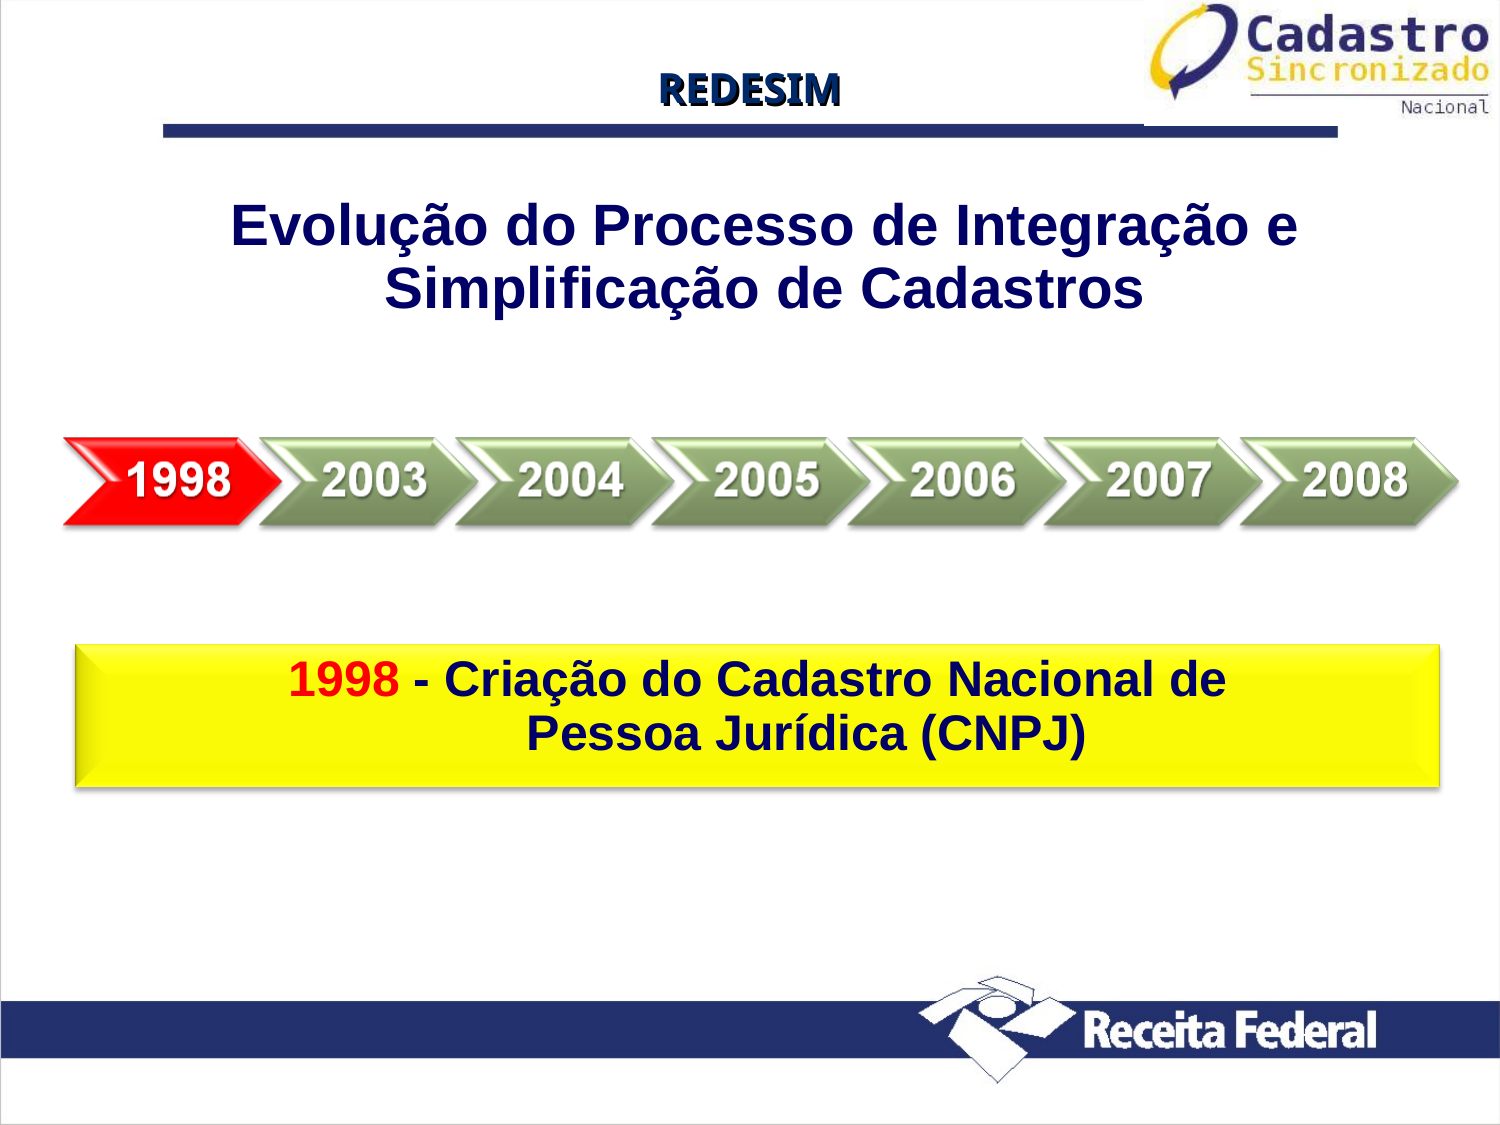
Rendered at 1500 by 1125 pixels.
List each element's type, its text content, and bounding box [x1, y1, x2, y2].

text_box REDESIM [171, 54, 1329, 121]
text_box Evolução do Processo de Integração e Simplificação de Cadastros [83, 187, 1447, 263]
picture [0, 0, 1500, 1125]
text_box 1998 - Criação do Cadastro Nacional de Pessoa Jurídica (CNPJ) [76, 645, 1441, 787]
